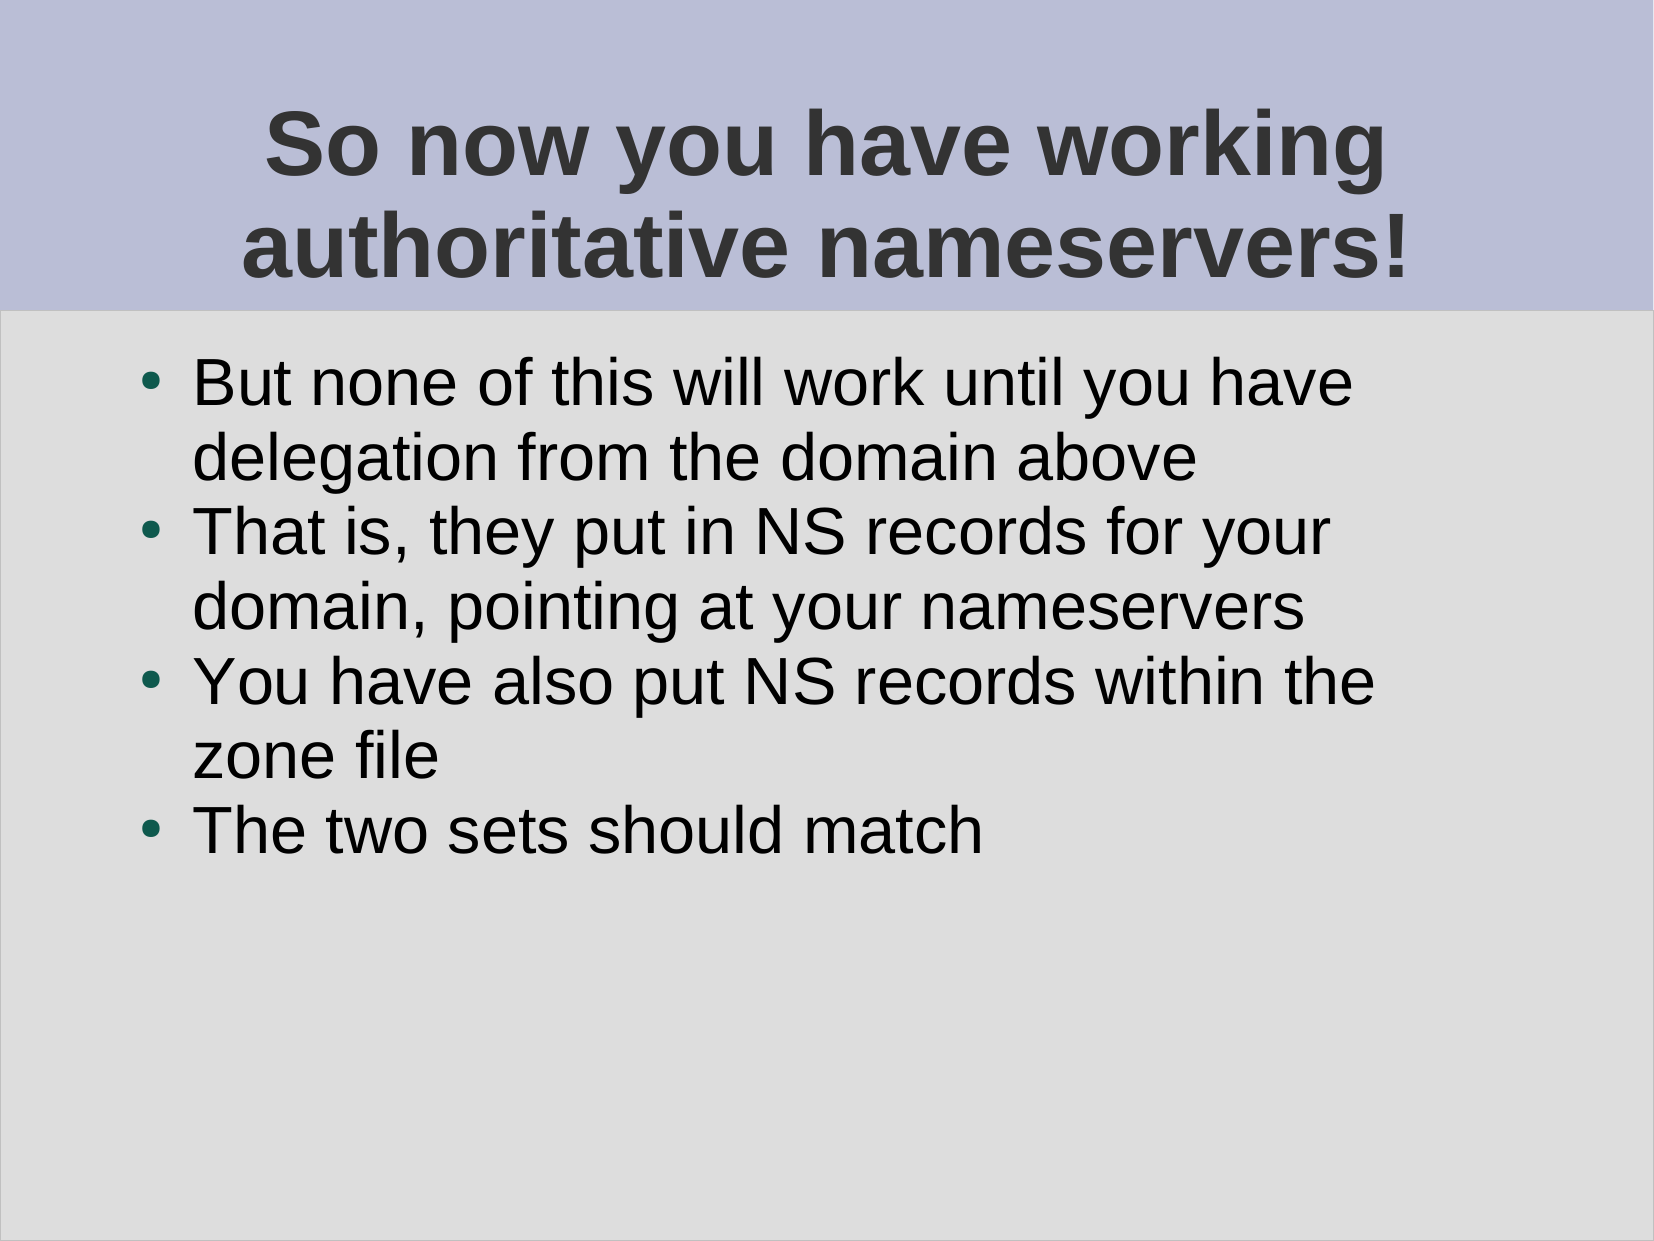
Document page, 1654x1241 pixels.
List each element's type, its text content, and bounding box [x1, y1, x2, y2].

title So now you have working authoritative nameservers! [121, 91, 1534, 299]
list But none of this will work until you have delegation from the domain above That is, they put in NS records for your domain, pointing at your nameservers You have also put NS records within the zone file The two sets should match [121, 344, 1534, 1127]
